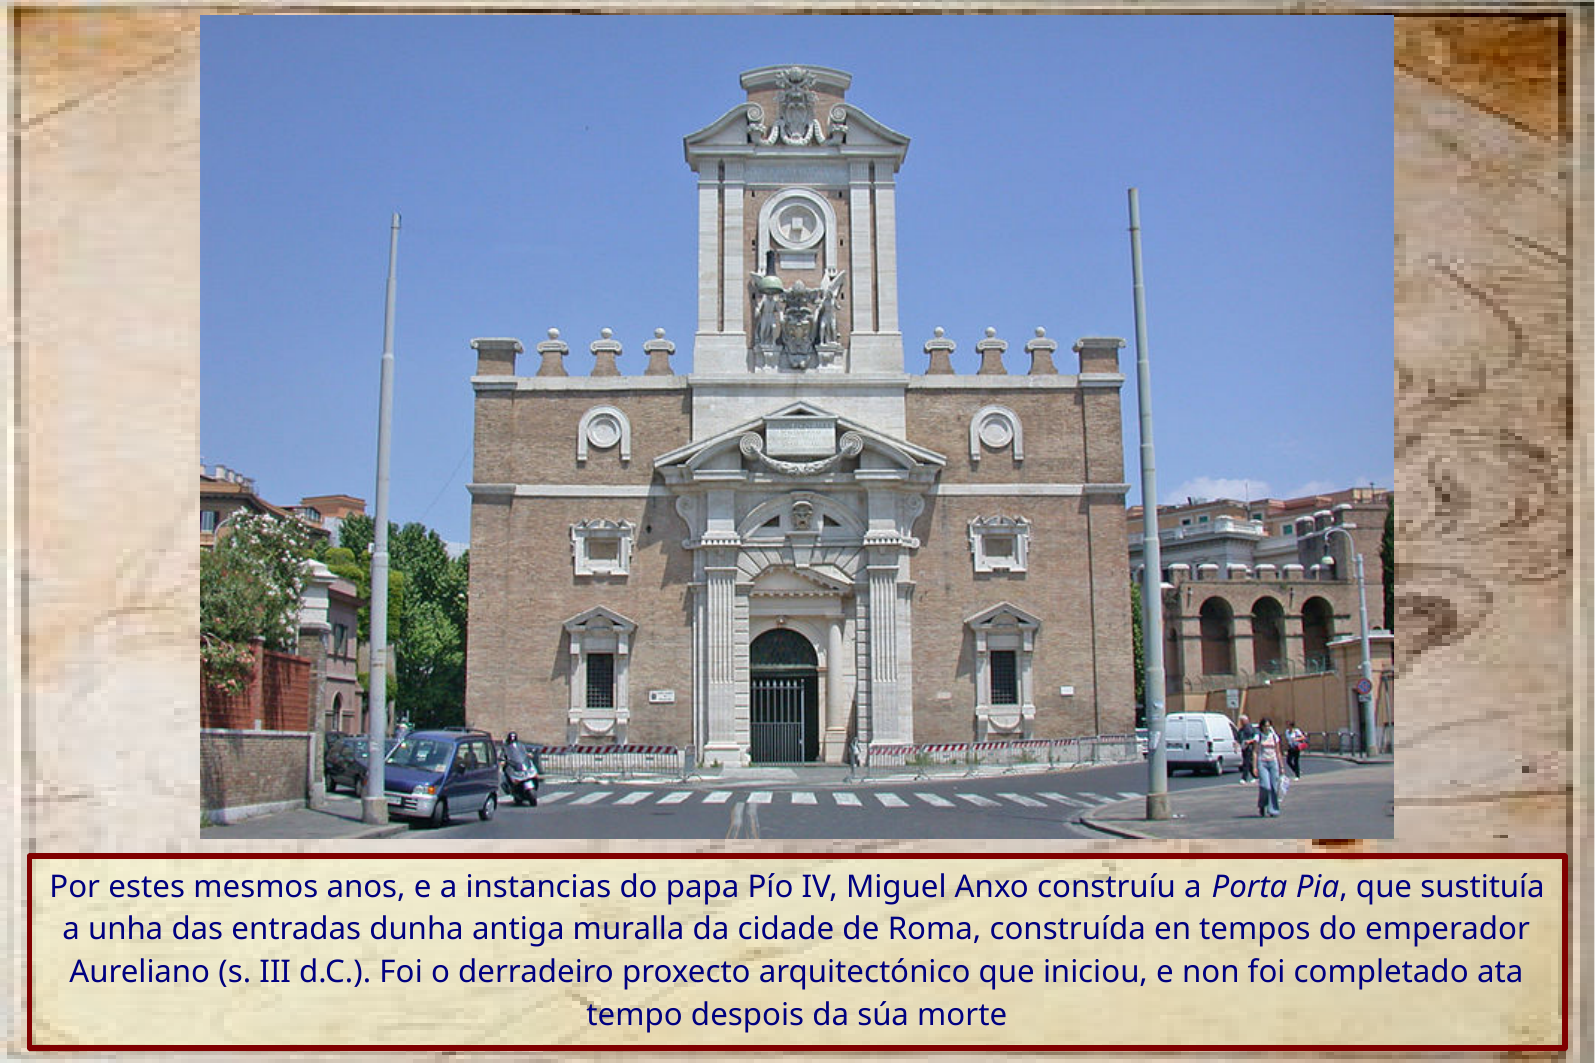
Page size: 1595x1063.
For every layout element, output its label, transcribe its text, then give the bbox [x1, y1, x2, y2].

text_box Por estes mesmos anos, e a instancias do papa Pío IV, Miguel Anxo construíu a Porta Pia, que sustituía a unha das entradas dunha antiga muralla da cidade de Roma, construída en tempos do emperador Aureliano (s. III d.C.). Foi o derradeiro proxecto arquitectónico que iniciou, e non foi completado ata tempo despois da súa morte [29, 856, 1565, 1049]
picture [0, 0, 1595, 1063]
